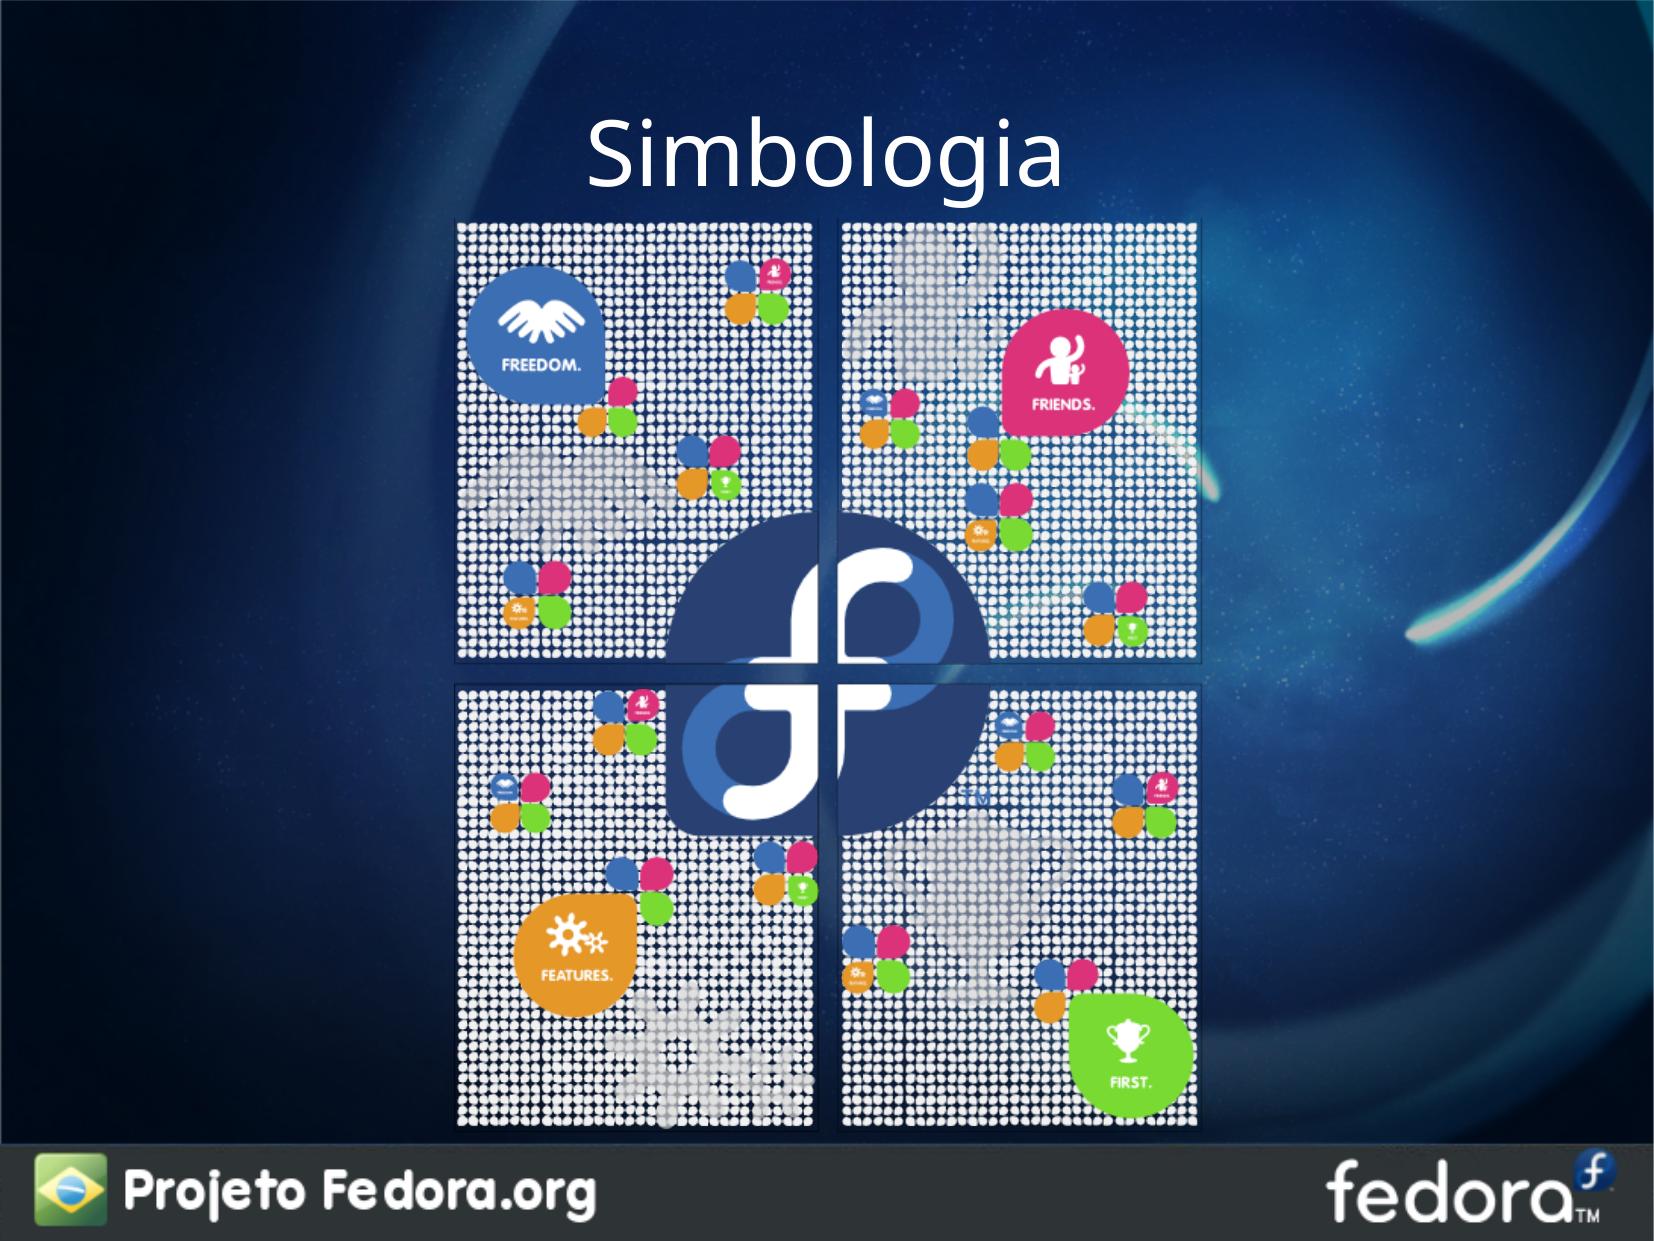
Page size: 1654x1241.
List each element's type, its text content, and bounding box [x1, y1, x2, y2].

picture [0, 0, 1654, 1241]
title Simbologia [82, 49, 1571, 257]
